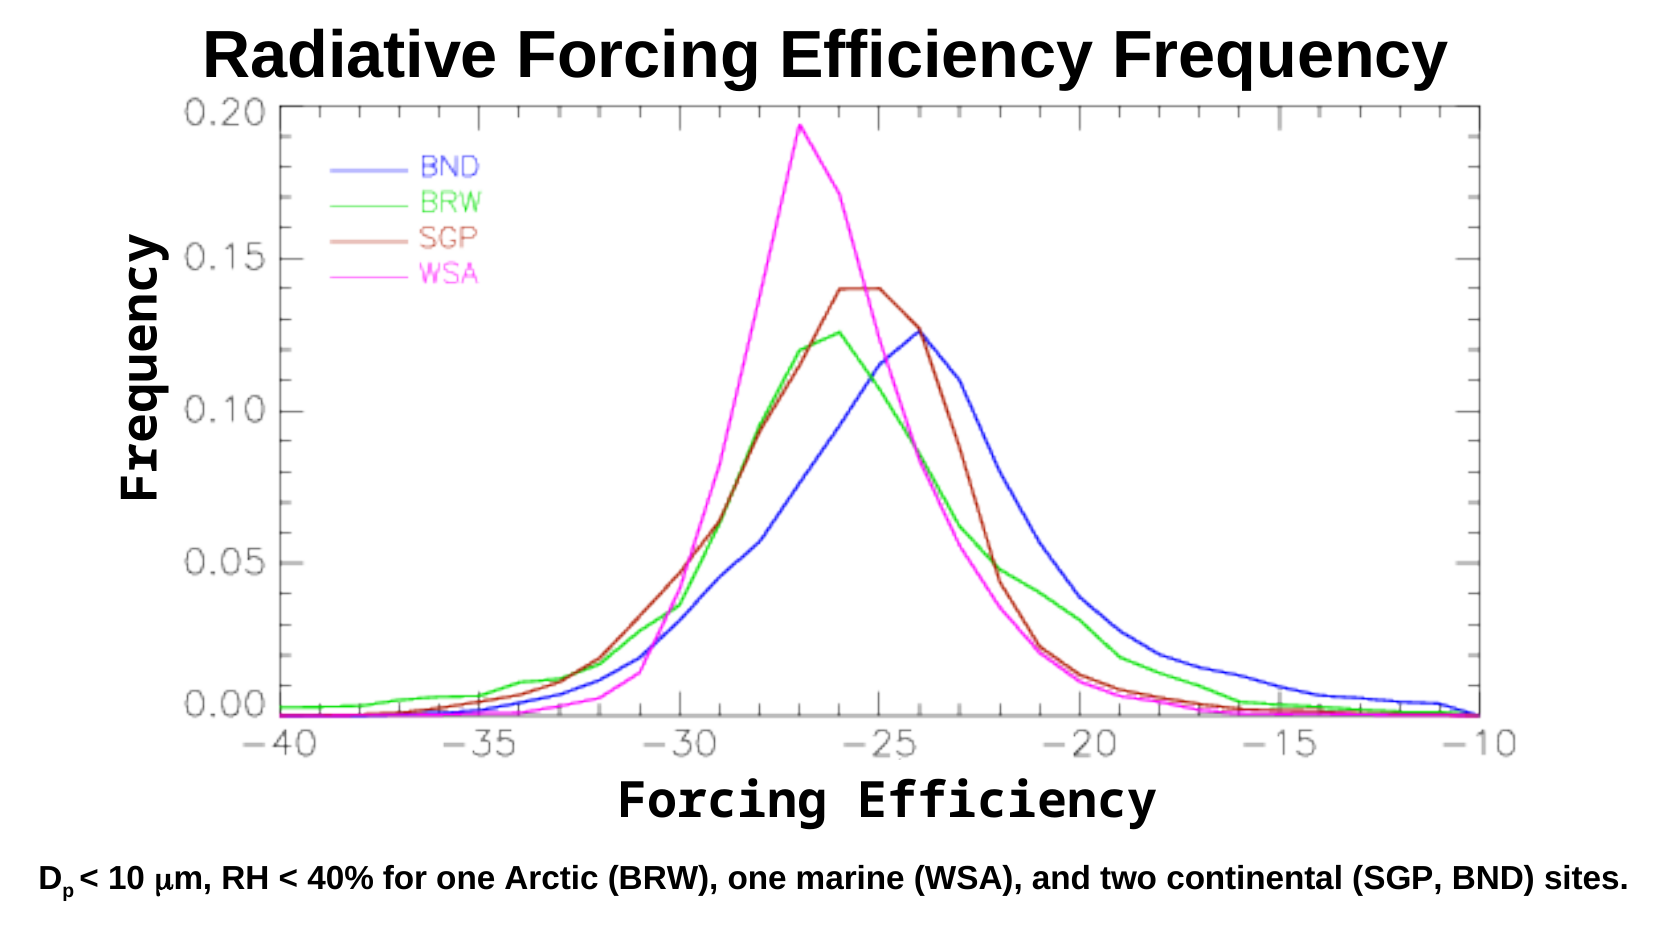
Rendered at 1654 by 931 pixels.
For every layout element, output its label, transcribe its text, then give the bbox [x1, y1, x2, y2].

title Radiative Forcing Efficiency Frequency [0, 3, 1654, 99]
picture [83, 53, 1548, 822]
text_box Forcing Efficiency [233, 759, 1542, 835]
text_box Frequency [99, 68, 175, 670]
text_box Dp < 10 m, RH < 40% for one Arctic (BRW), one marine (WSA), and two continental (SGP, BND) sites. [23, 848, 1654, 910]
